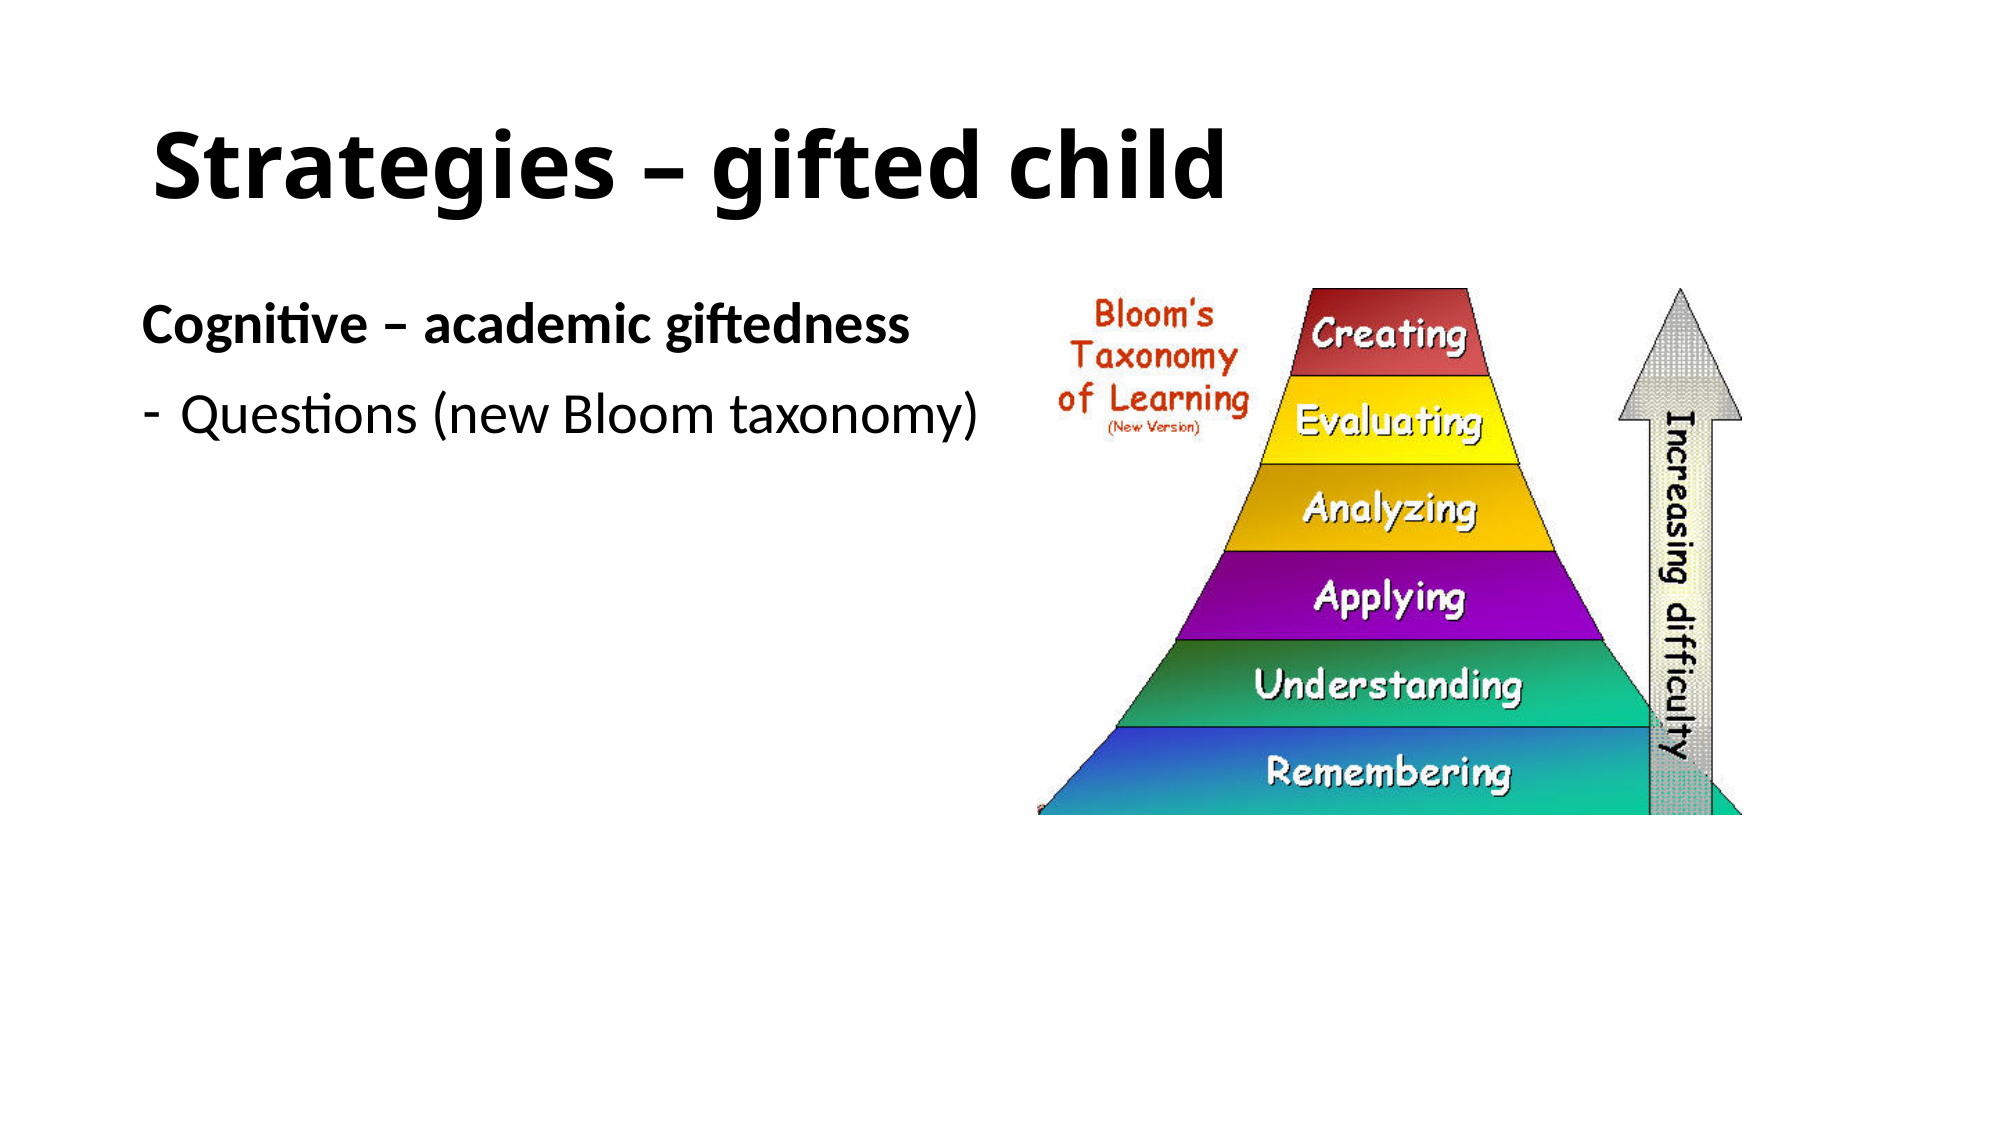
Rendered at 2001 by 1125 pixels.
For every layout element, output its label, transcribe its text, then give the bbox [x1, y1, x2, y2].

picture [1037, 288, 1742, 815]
title Strategies – gifted child [137, 59, 1863, 278]
list Cognitive – academic giftedness Questions (new Bloom taxonomy) [127, 277, 1853, 992]
